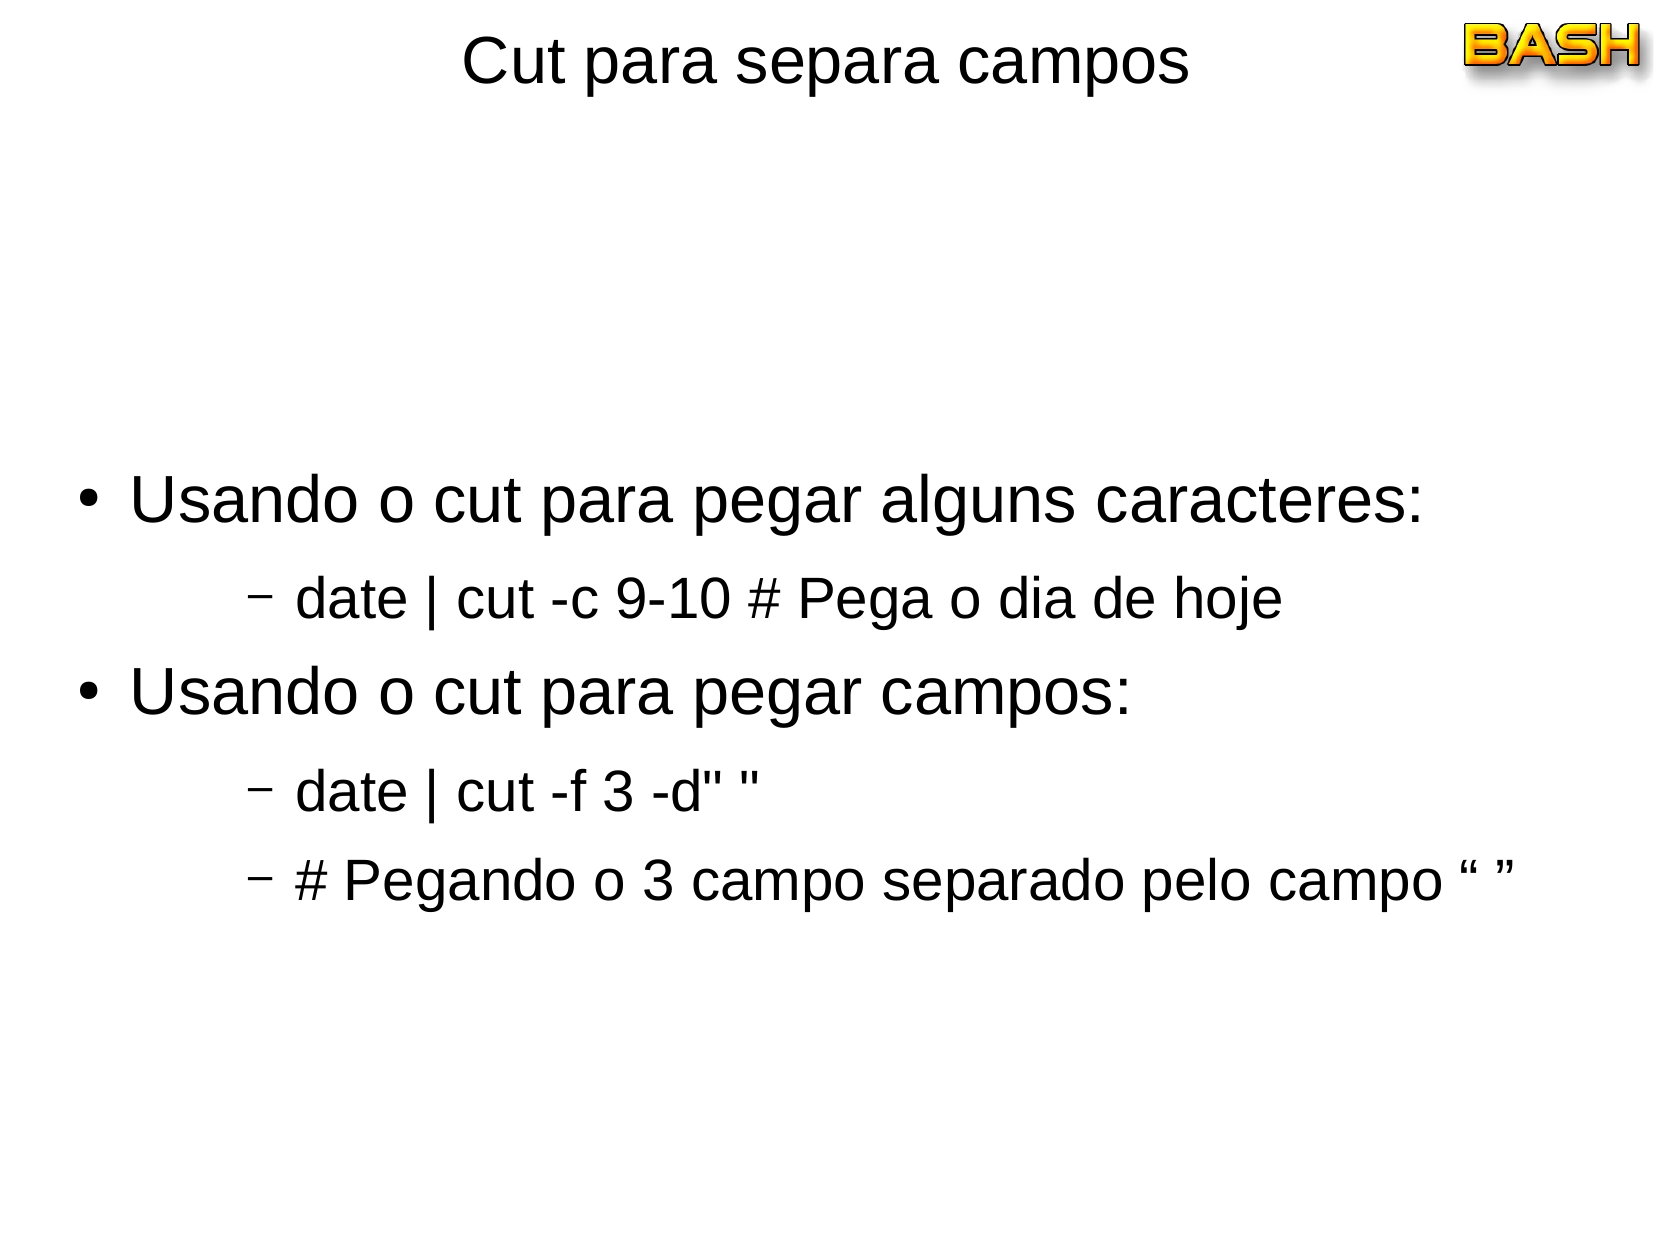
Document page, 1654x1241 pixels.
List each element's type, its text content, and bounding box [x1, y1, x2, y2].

title Cut para separa campos [82, 22, 1571, 98]
list Usando o cut para pegar alguns caracteres: date | cut -c 9-10 # Pega o dia de hoje Usando o cut para pegar campos: date | cut -f 3 -d" " # Pegando o 3 campo separado pelo campo “ ” [59, 461, 1595, 913]
picture [1450, 0, 1654, 96]
